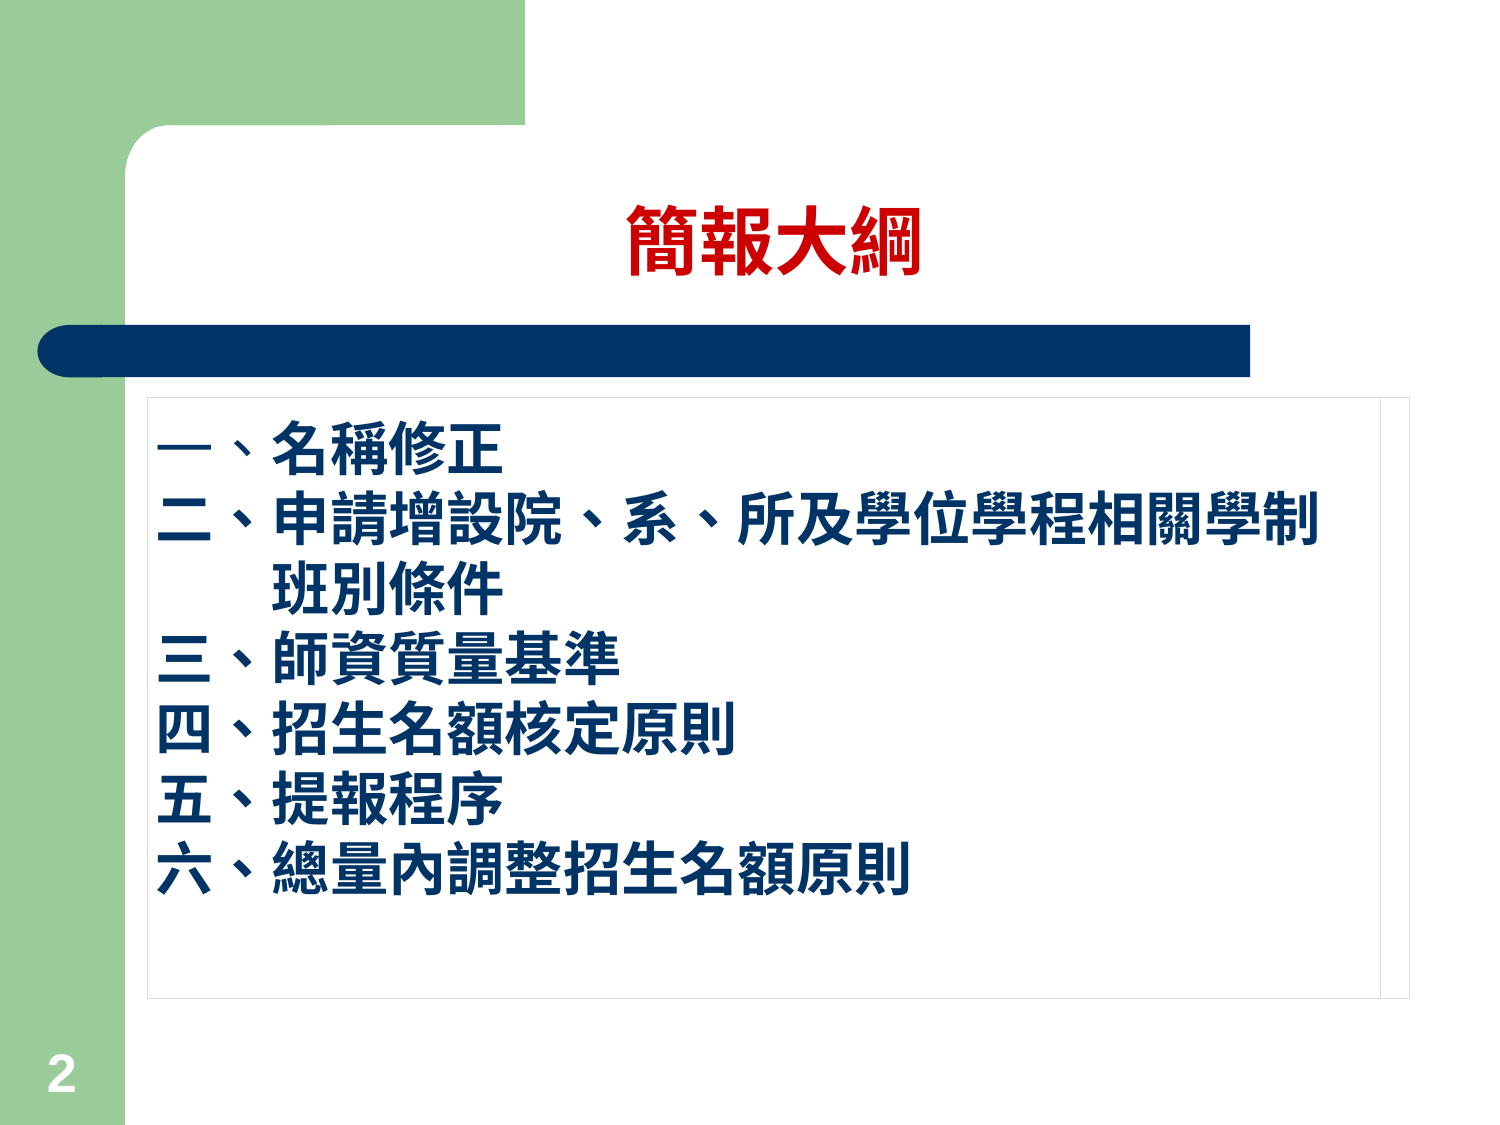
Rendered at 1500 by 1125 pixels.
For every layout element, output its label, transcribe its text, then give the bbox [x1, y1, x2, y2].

table_header [1381, 398, 1409, 998]
title 簡報大綱 [136, 136, 1414, 301]
table_header 一、名稱修正 二、申請增設院、系、所及學位學程相關學制班別條件 三、師資質量基準 四、招生名額核定原則 五、提報程序 六、總量內調整招生名額原則 [148, 398, 1380, 998]
